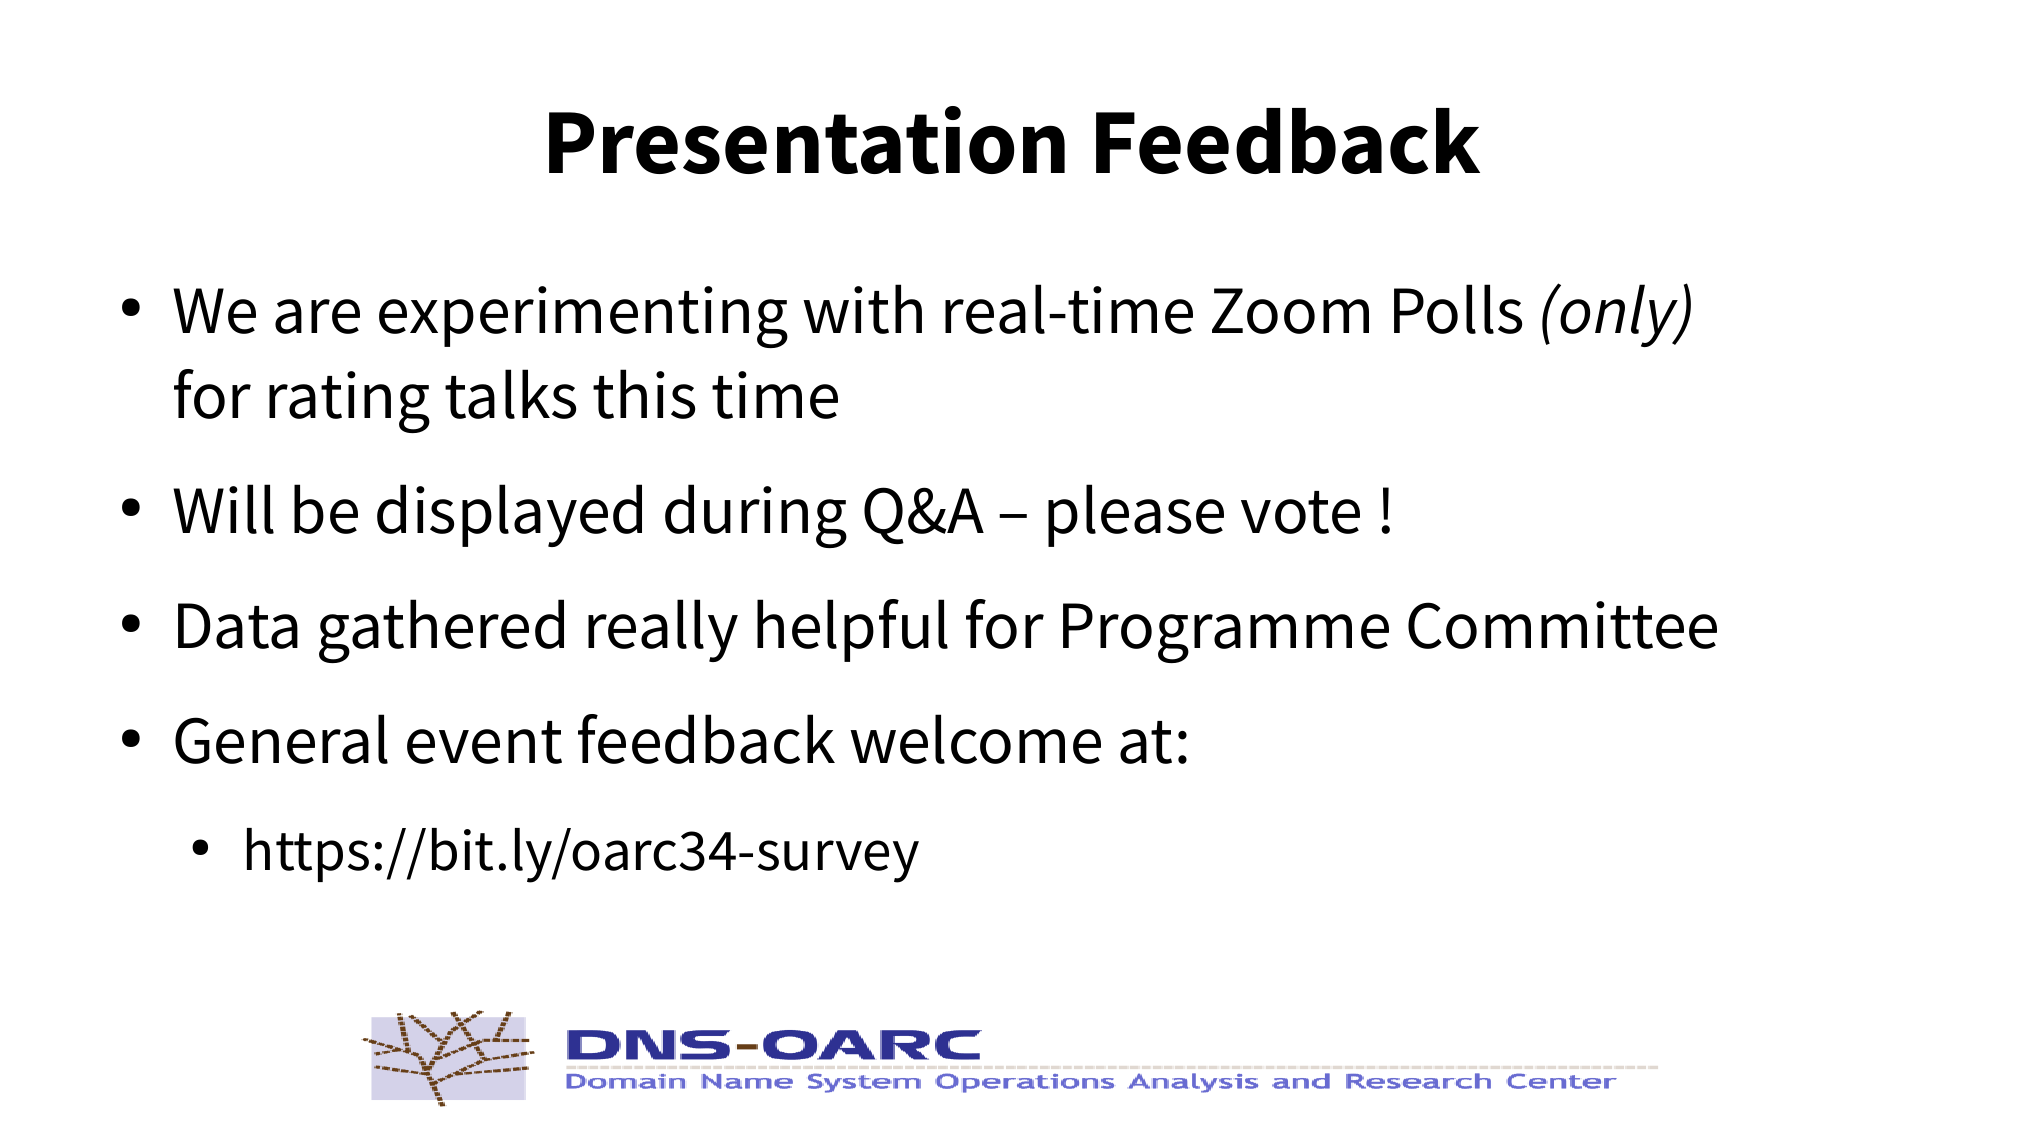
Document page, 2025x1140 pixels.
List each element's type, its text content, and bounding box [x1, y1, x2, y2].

list We are experimenting with real-time Zoom Polls (only) for rating talks this time Will be displayed during Q&A – please vote ! Data gathered really helpful for Programme Committee General event feedback welcome at: https://bit.ly/oarc34-survey [101, 266, 1924, 928]
title Presentation Feedback [101, 45, 1924, 236]
picture [289, 1004, 1700, 1113]
